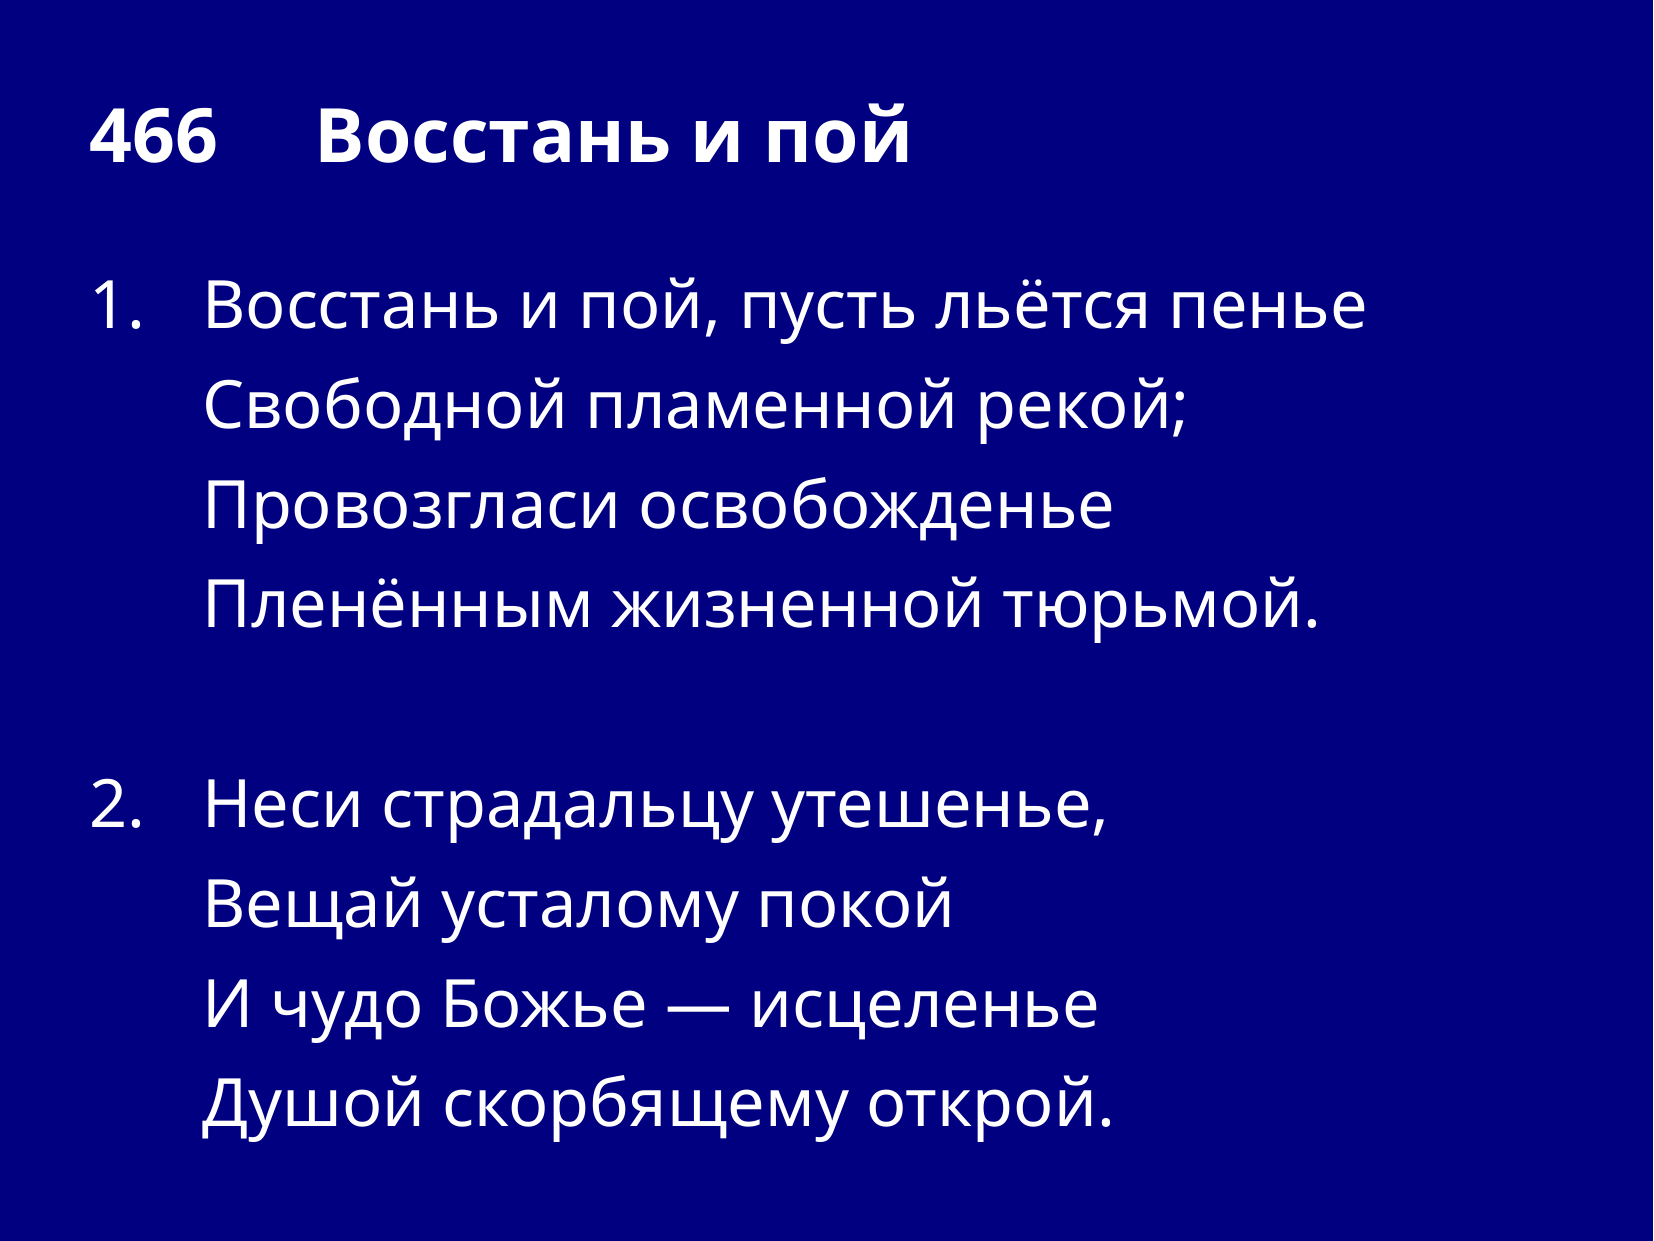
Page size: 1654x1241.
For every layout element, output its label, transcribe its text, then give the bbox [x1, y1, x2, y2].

text_box 466 Восстань и пой [75, 75, 1576, 188]
text_box 1. Восстань и пой, пусть льётся пенье Свободной пламенной рекой; Провозгласи освобожденье Пленённым жизненной тюрьмой. 2. Неси страдальцу утешенье, Вещай усталому покой И чудо Божье ― исцеленье Душой скорбящему открой. [75, 188, 1576, 1163]
